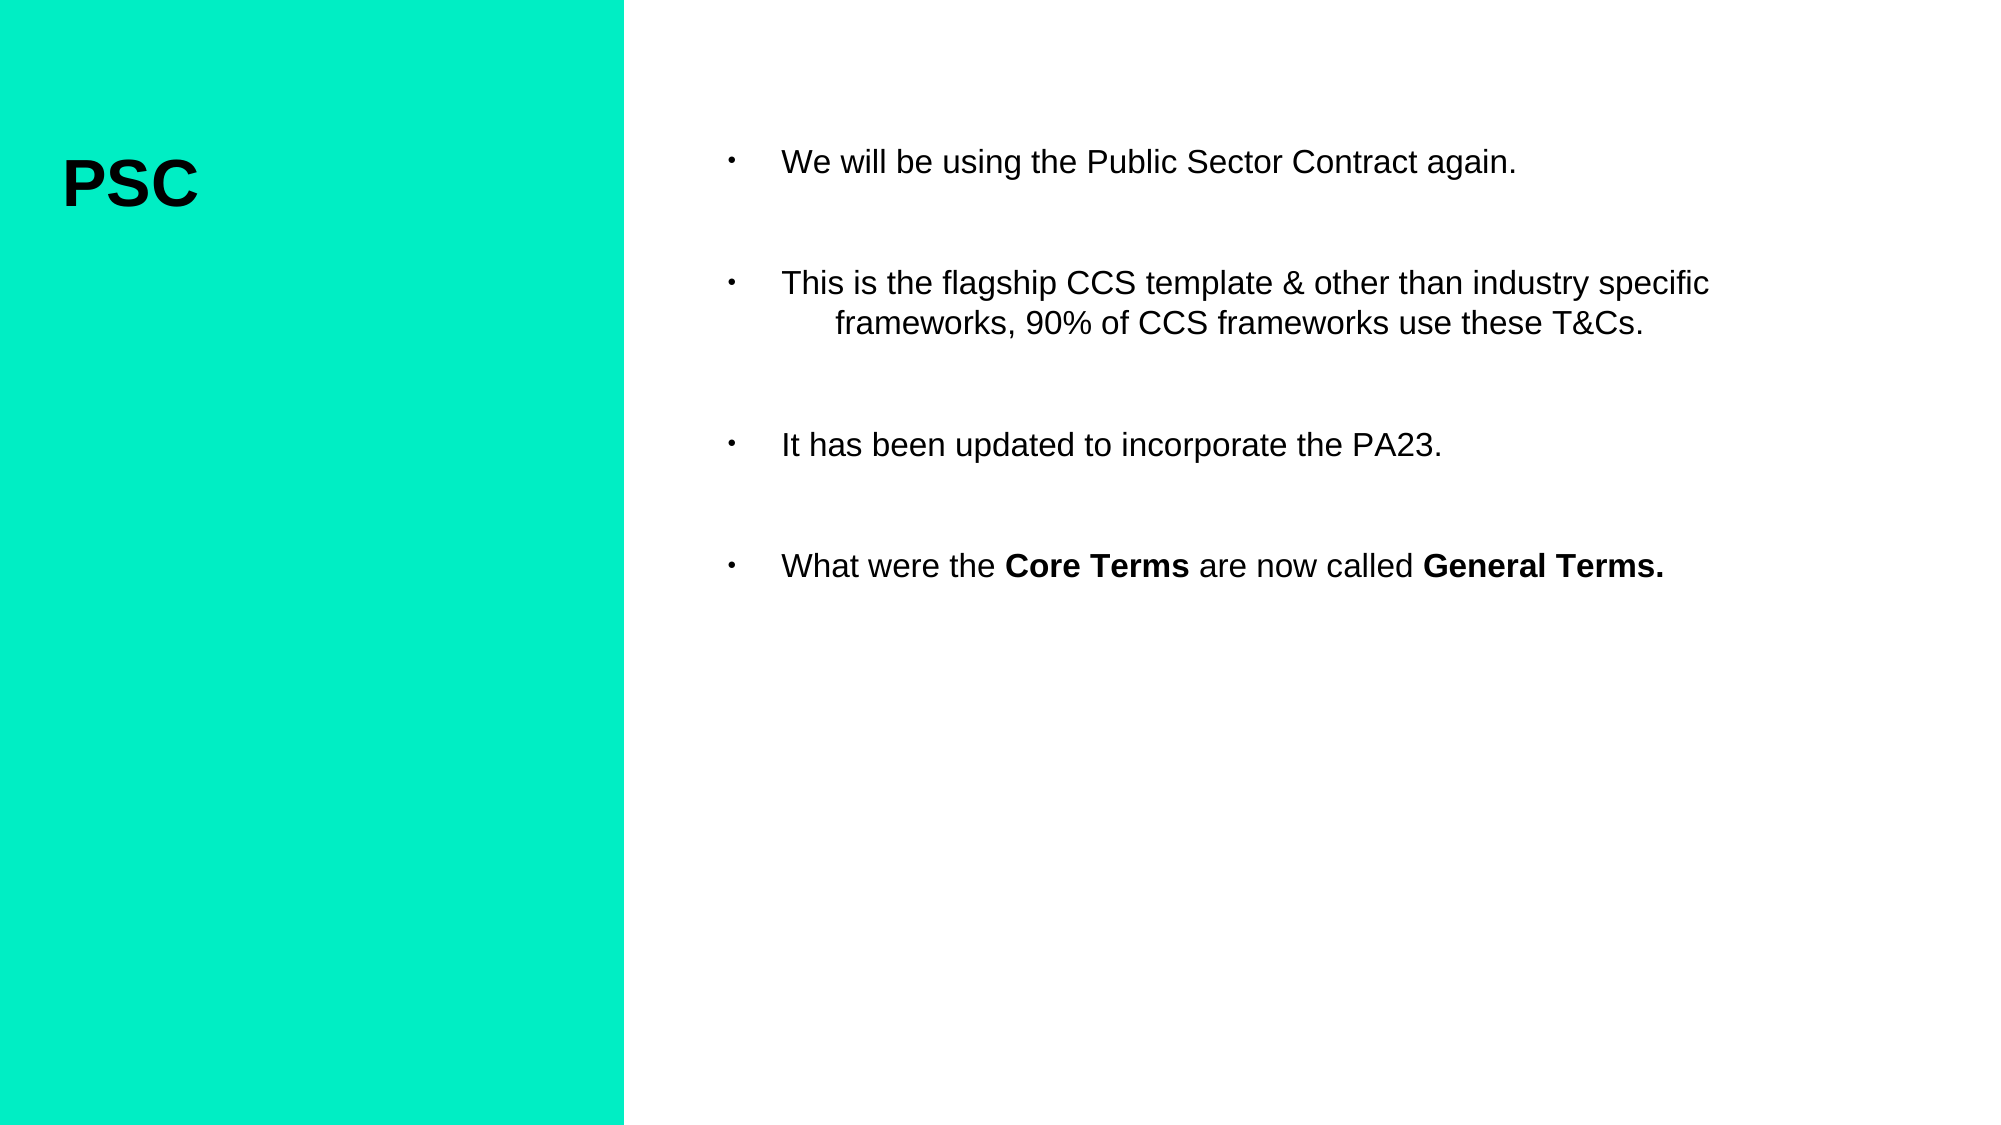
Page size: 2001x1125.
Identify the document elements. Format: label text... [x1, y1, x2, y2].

title PSC [62, 139, 564, 279]
title We will be using the Public Sector Contract again. This is the flagship CCS template & other than industry specific frameworks, 90% of CCS frameworks use these T&Cs. It has been updated to incorporate the PA23. What were the Core Terms are now called General Terms. [685, 139, 1876, 935]
